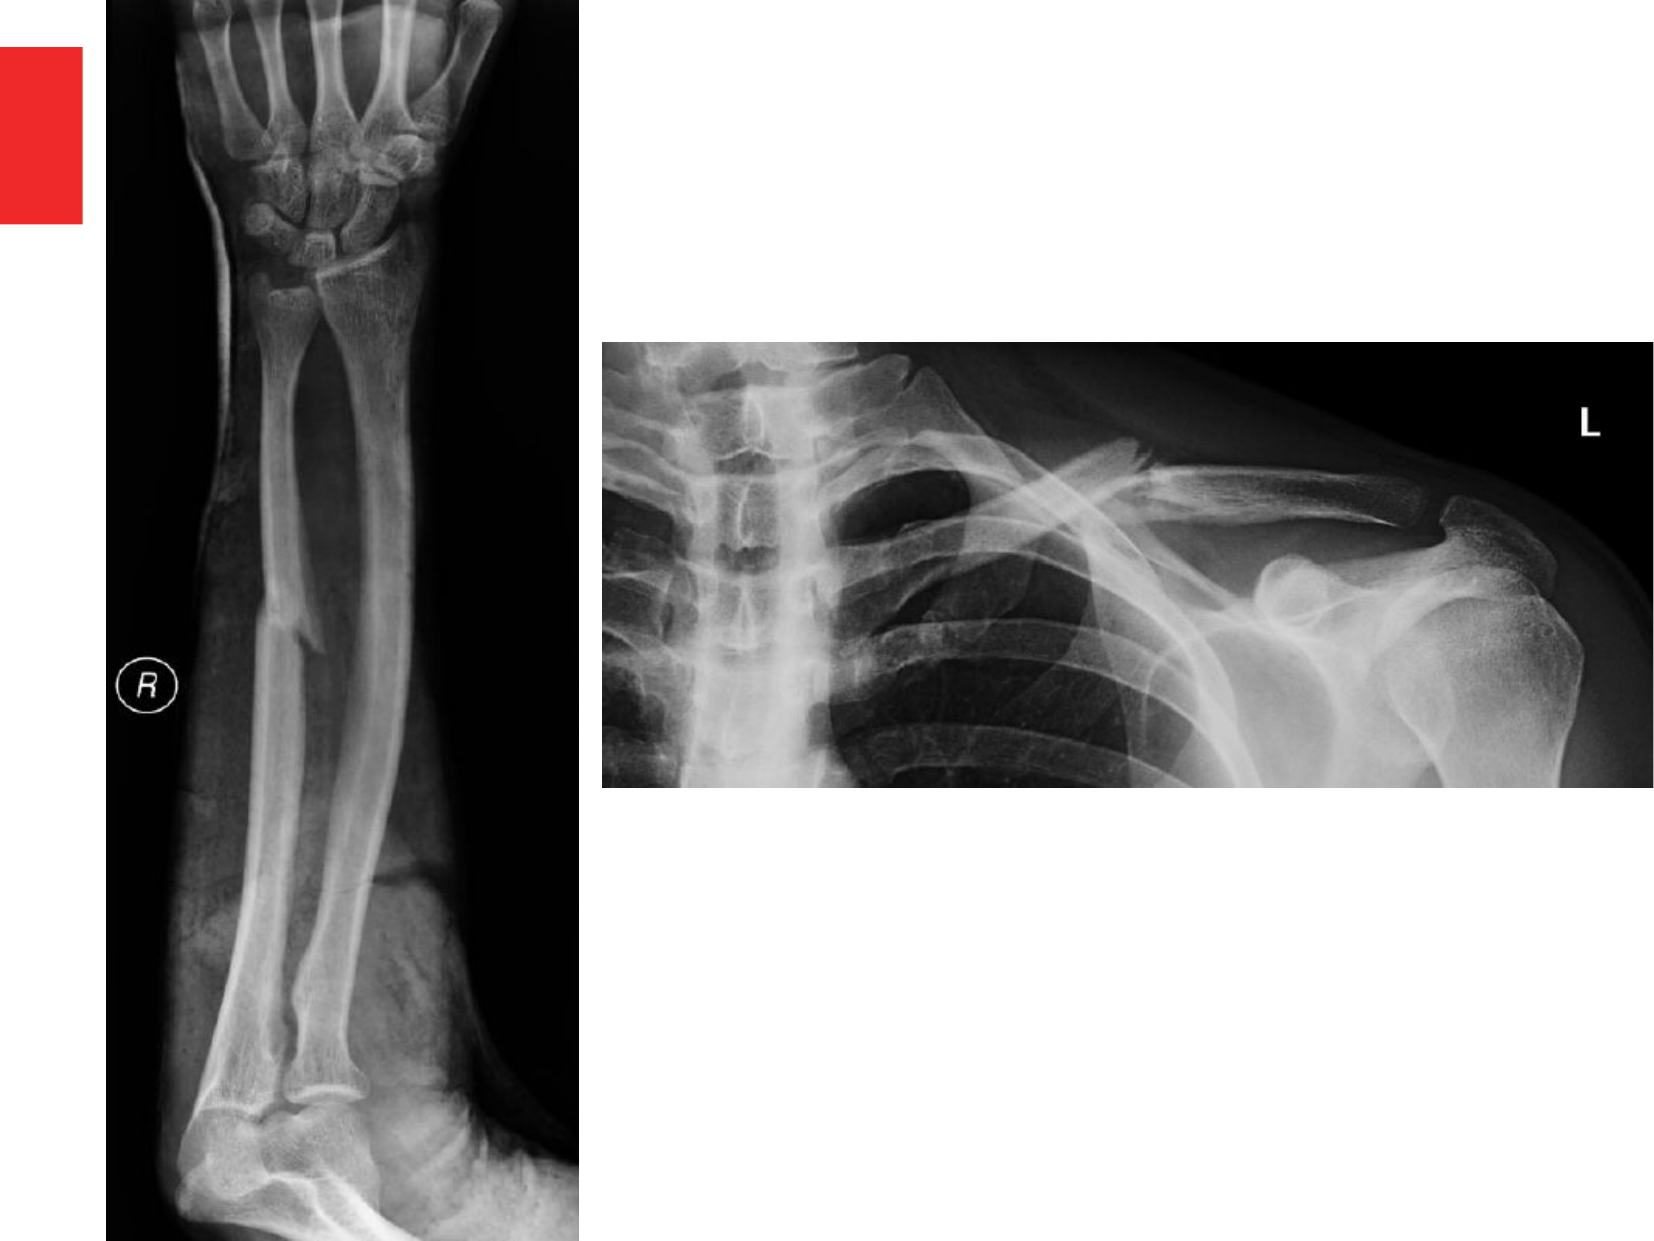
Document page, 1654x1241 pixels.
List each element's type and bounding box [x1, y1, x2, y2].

picture [106, 0, 579, 1241]
picture [602, 342, 1654, 788]
